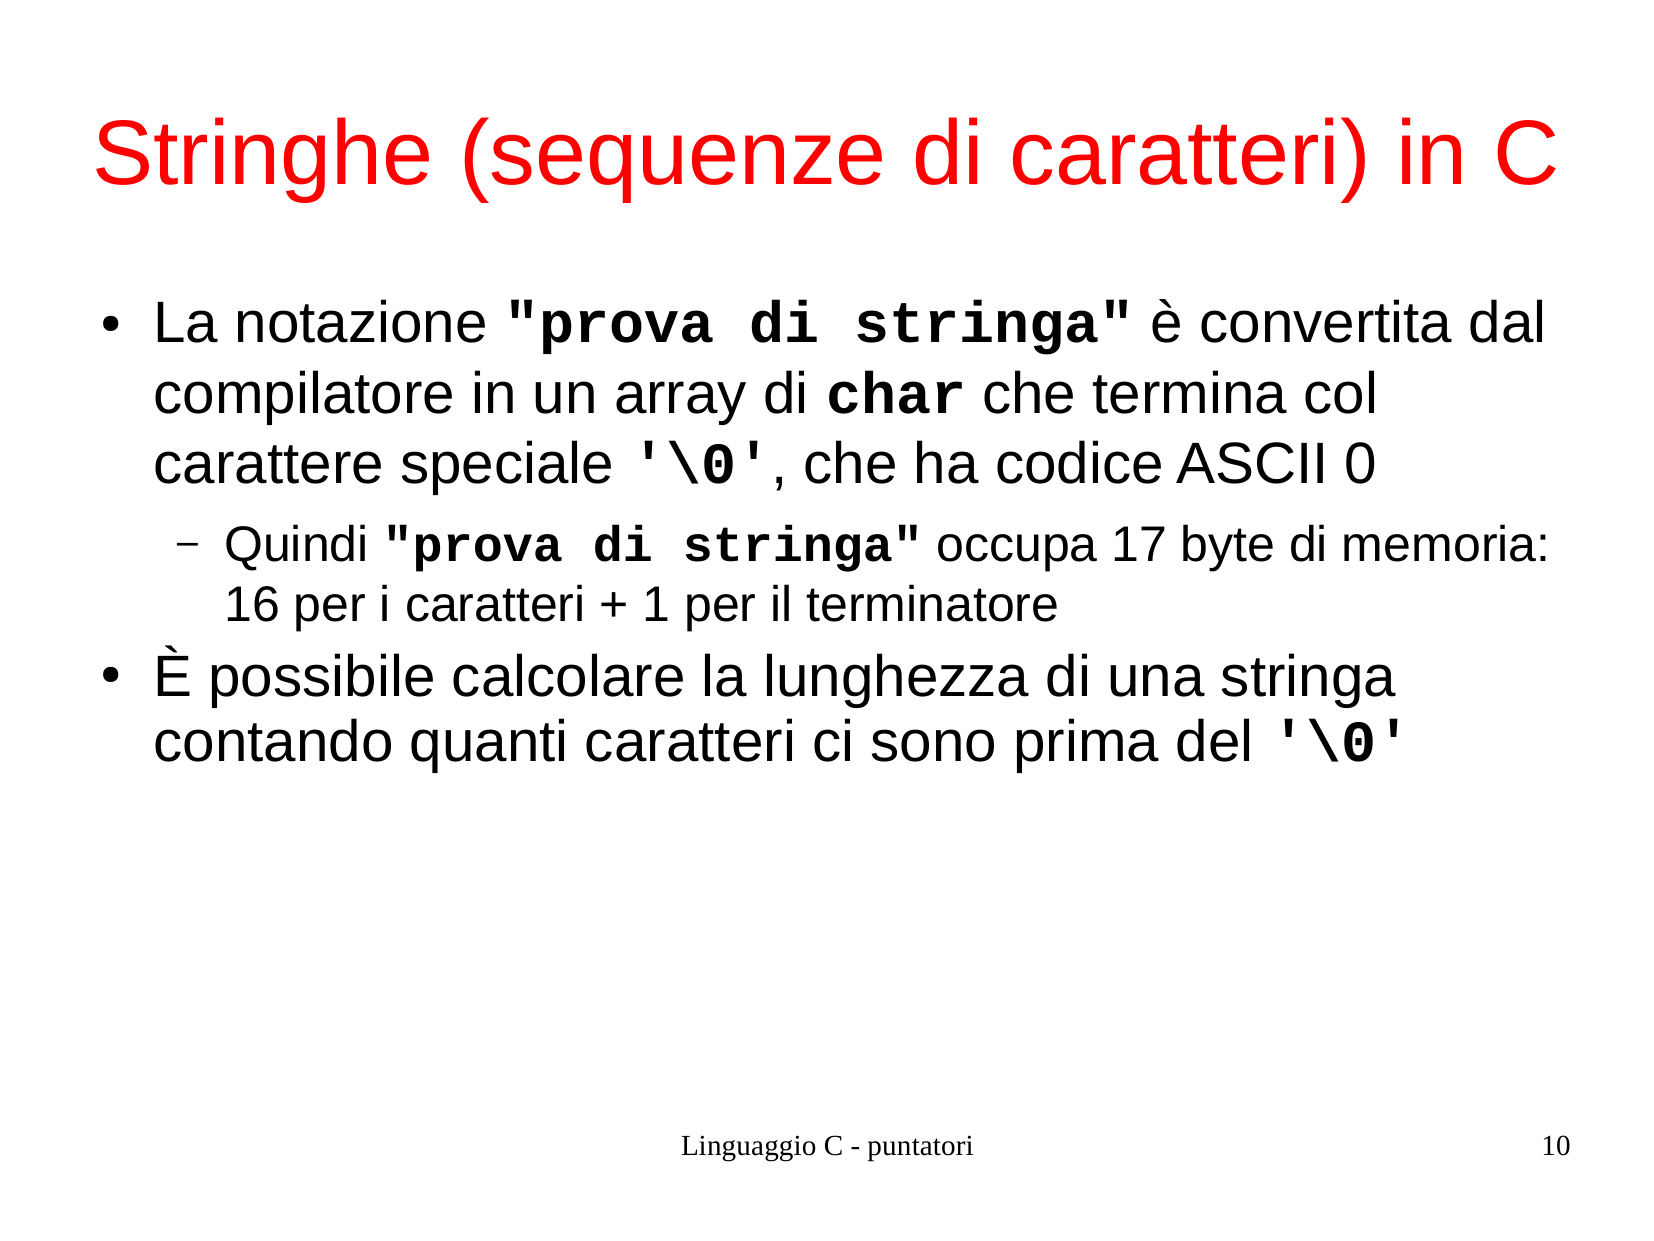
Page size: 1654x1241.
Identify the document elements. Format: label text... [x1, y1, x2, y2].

title Stringhe (sequenze di caratteri) in C [82, 49, 1571, 257]
list La notazione "prova di stringa" è convertita dal compilatore in un array di char che termina col carattere speciale '\0', che ha codice ASCII 0 Quindi "prova di stringa" occupa 17 byte di memoria: 16 per i caratteri + 1 per il terminatore È possibile calcolare la lunghezza di una stringa contando quanti caratteri ci sono prima del '\0' [82, 290, 1571, 1109]
